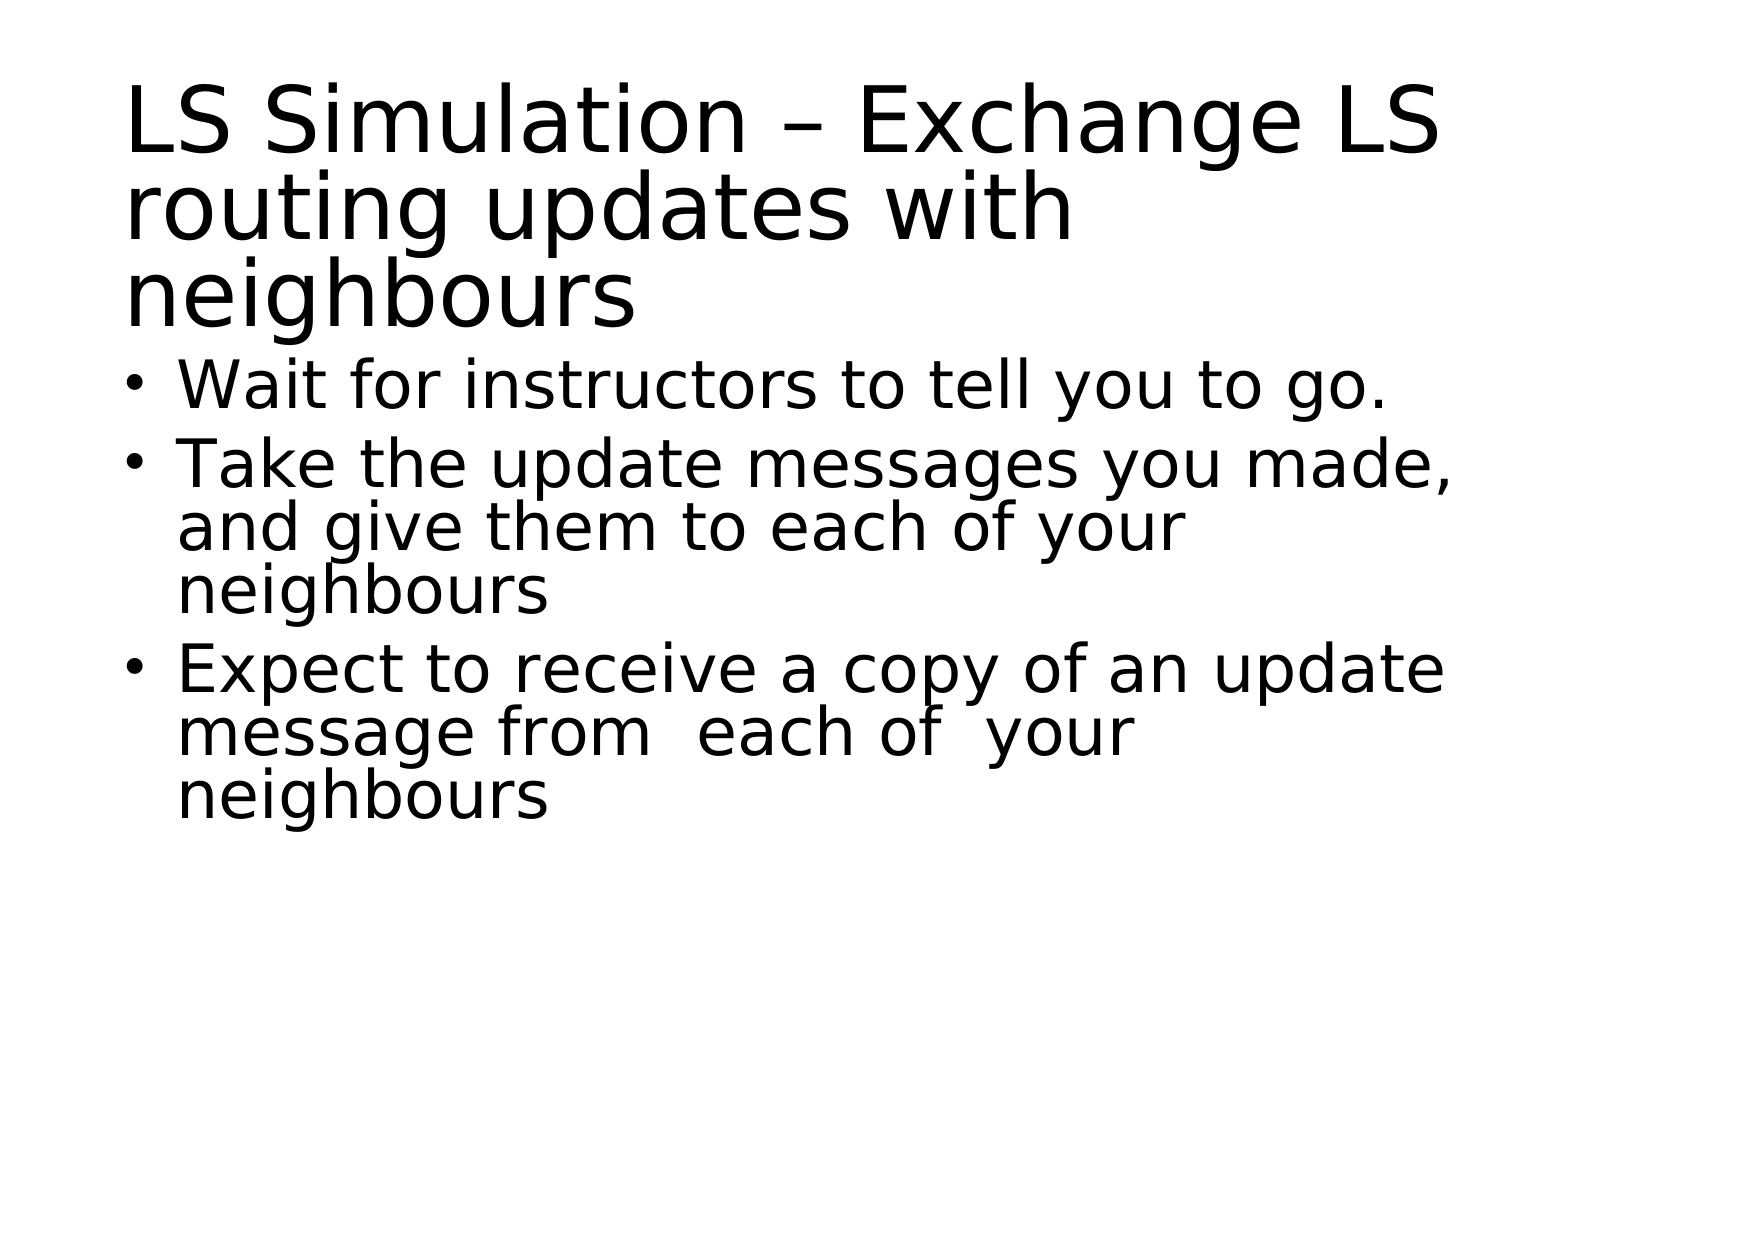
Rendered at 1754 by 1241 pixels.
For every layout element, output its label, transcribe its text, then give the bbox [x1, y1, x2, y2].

list Wait for instructors to tell you to go. Take the update messages you made, and give them to each of your neighbours Expect to receive a copy of an update message from each of your neighbours [123, 357, 1530, 1103]
title LS Simulation – Exchange LS routing updates with neighbours [123, 71, 1530, 356]
